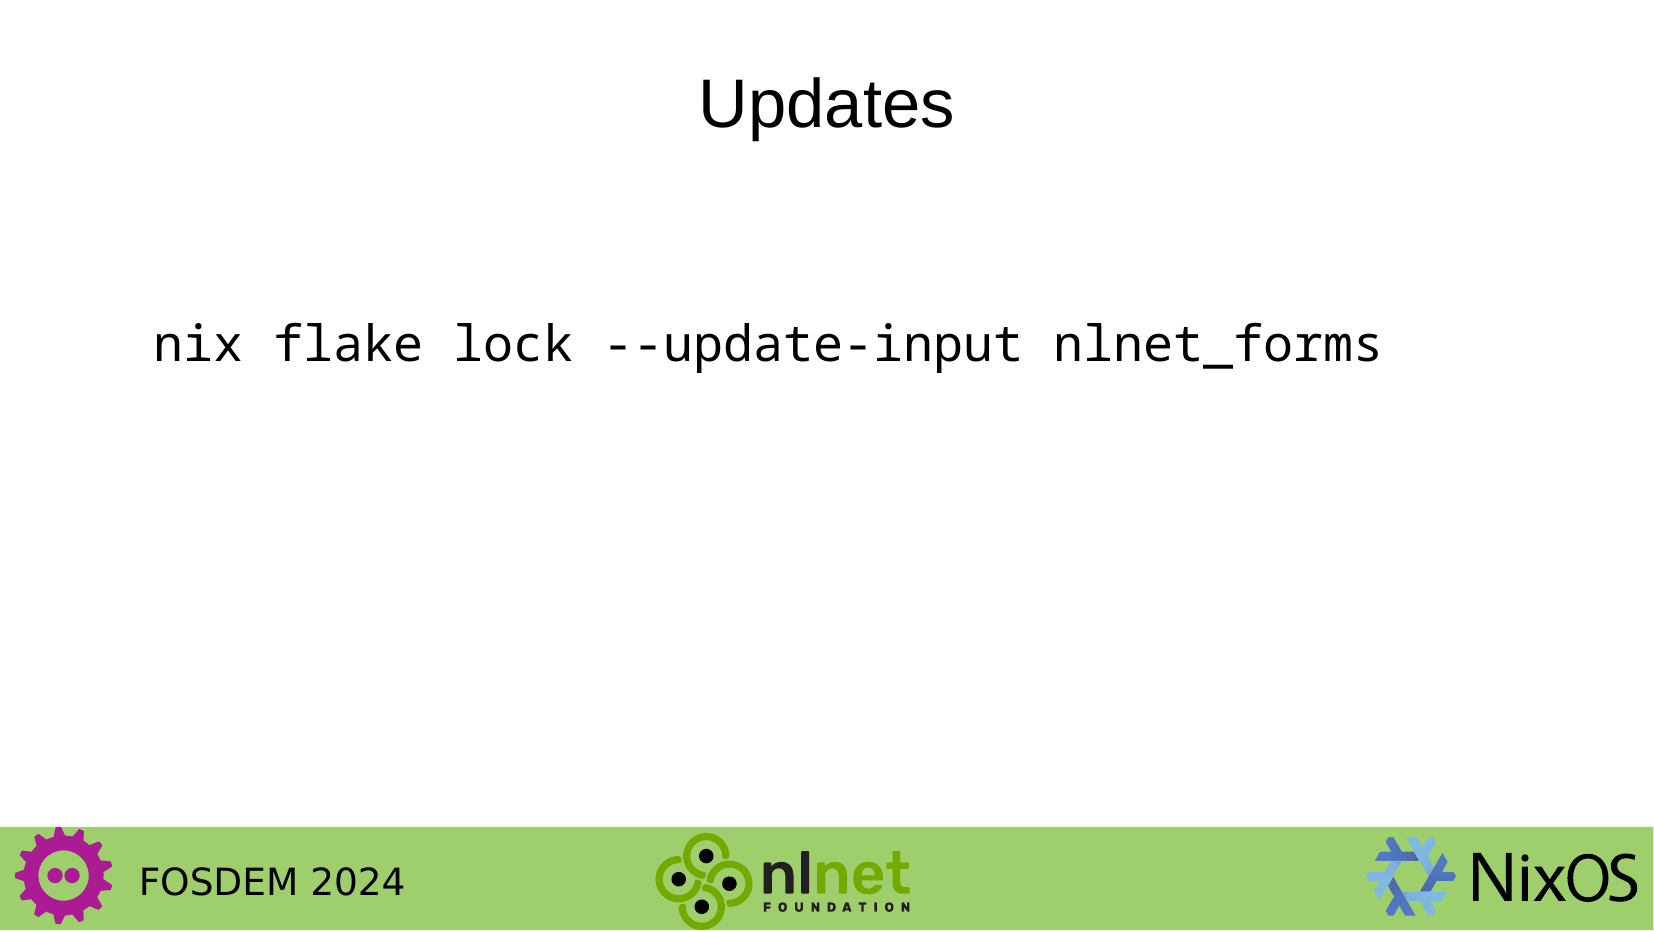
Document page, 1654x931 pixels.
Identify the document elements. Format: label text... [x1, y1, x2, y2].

list nix flake lock --update-input nlnet_forms [82, 217, 1571, 758]
title Updates [88, 29, 1565, 178]
